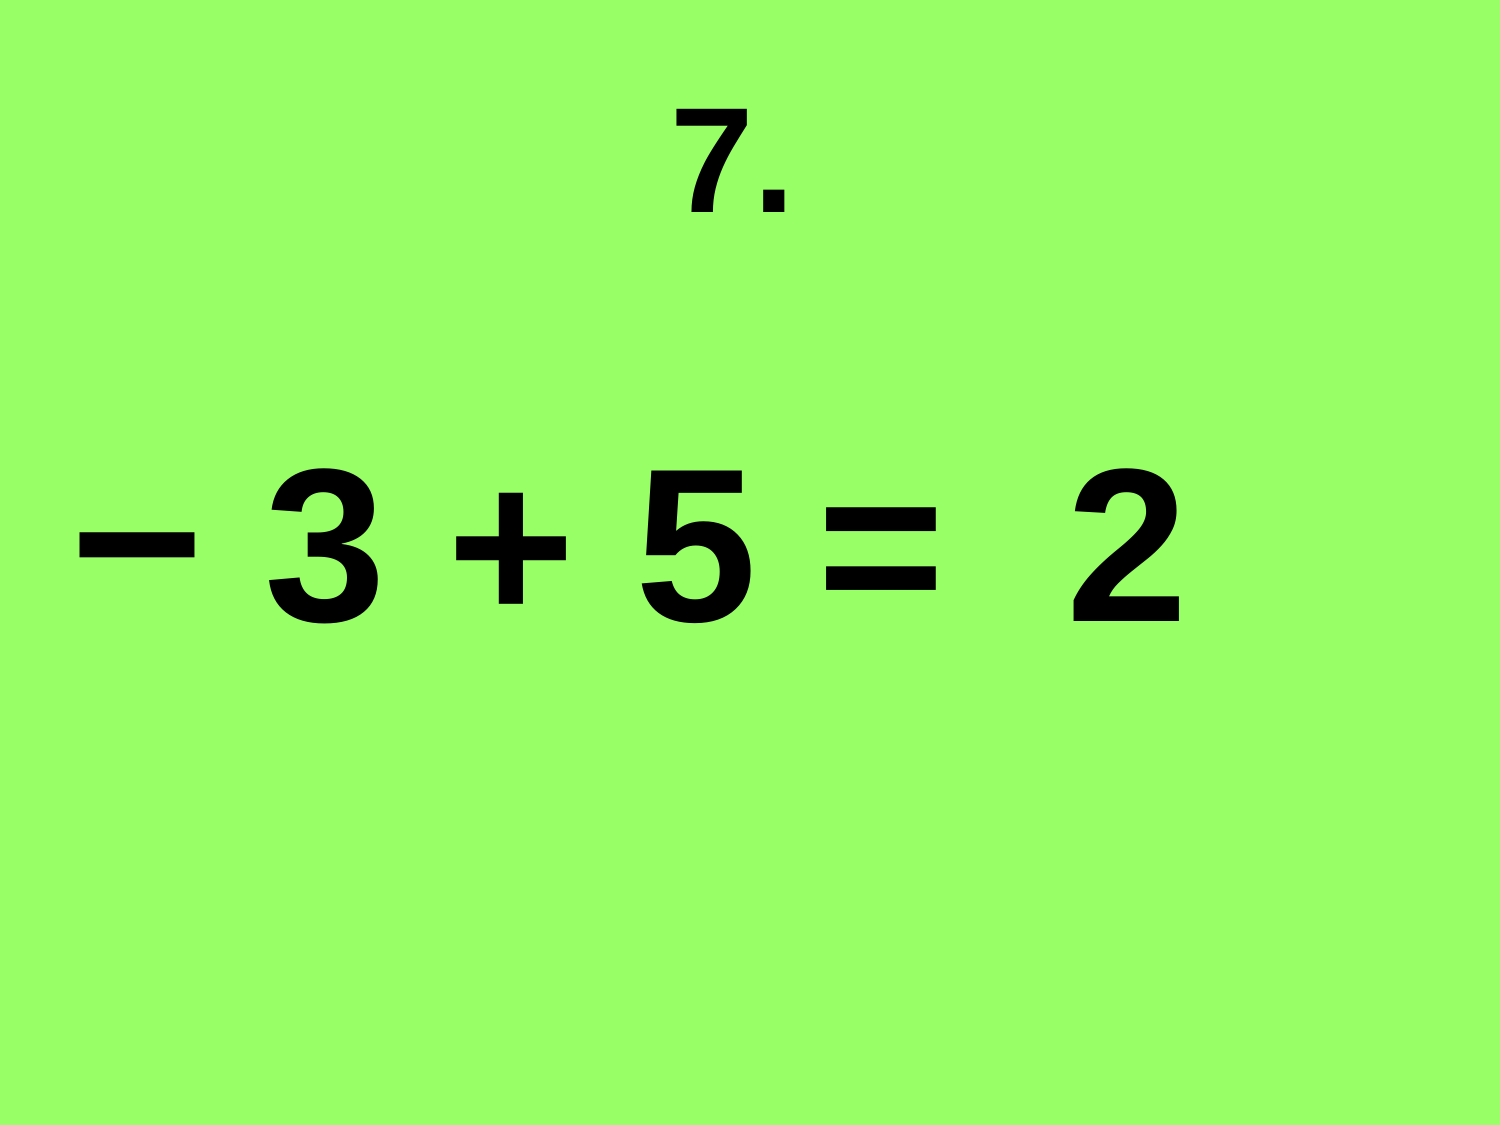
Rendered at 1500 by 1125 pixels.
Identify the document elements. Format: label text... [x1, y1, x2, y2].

title − 3 + 5 = 2 [0, 384, 1376, 675]
text_box 7. [655, 54, 880, 251]
